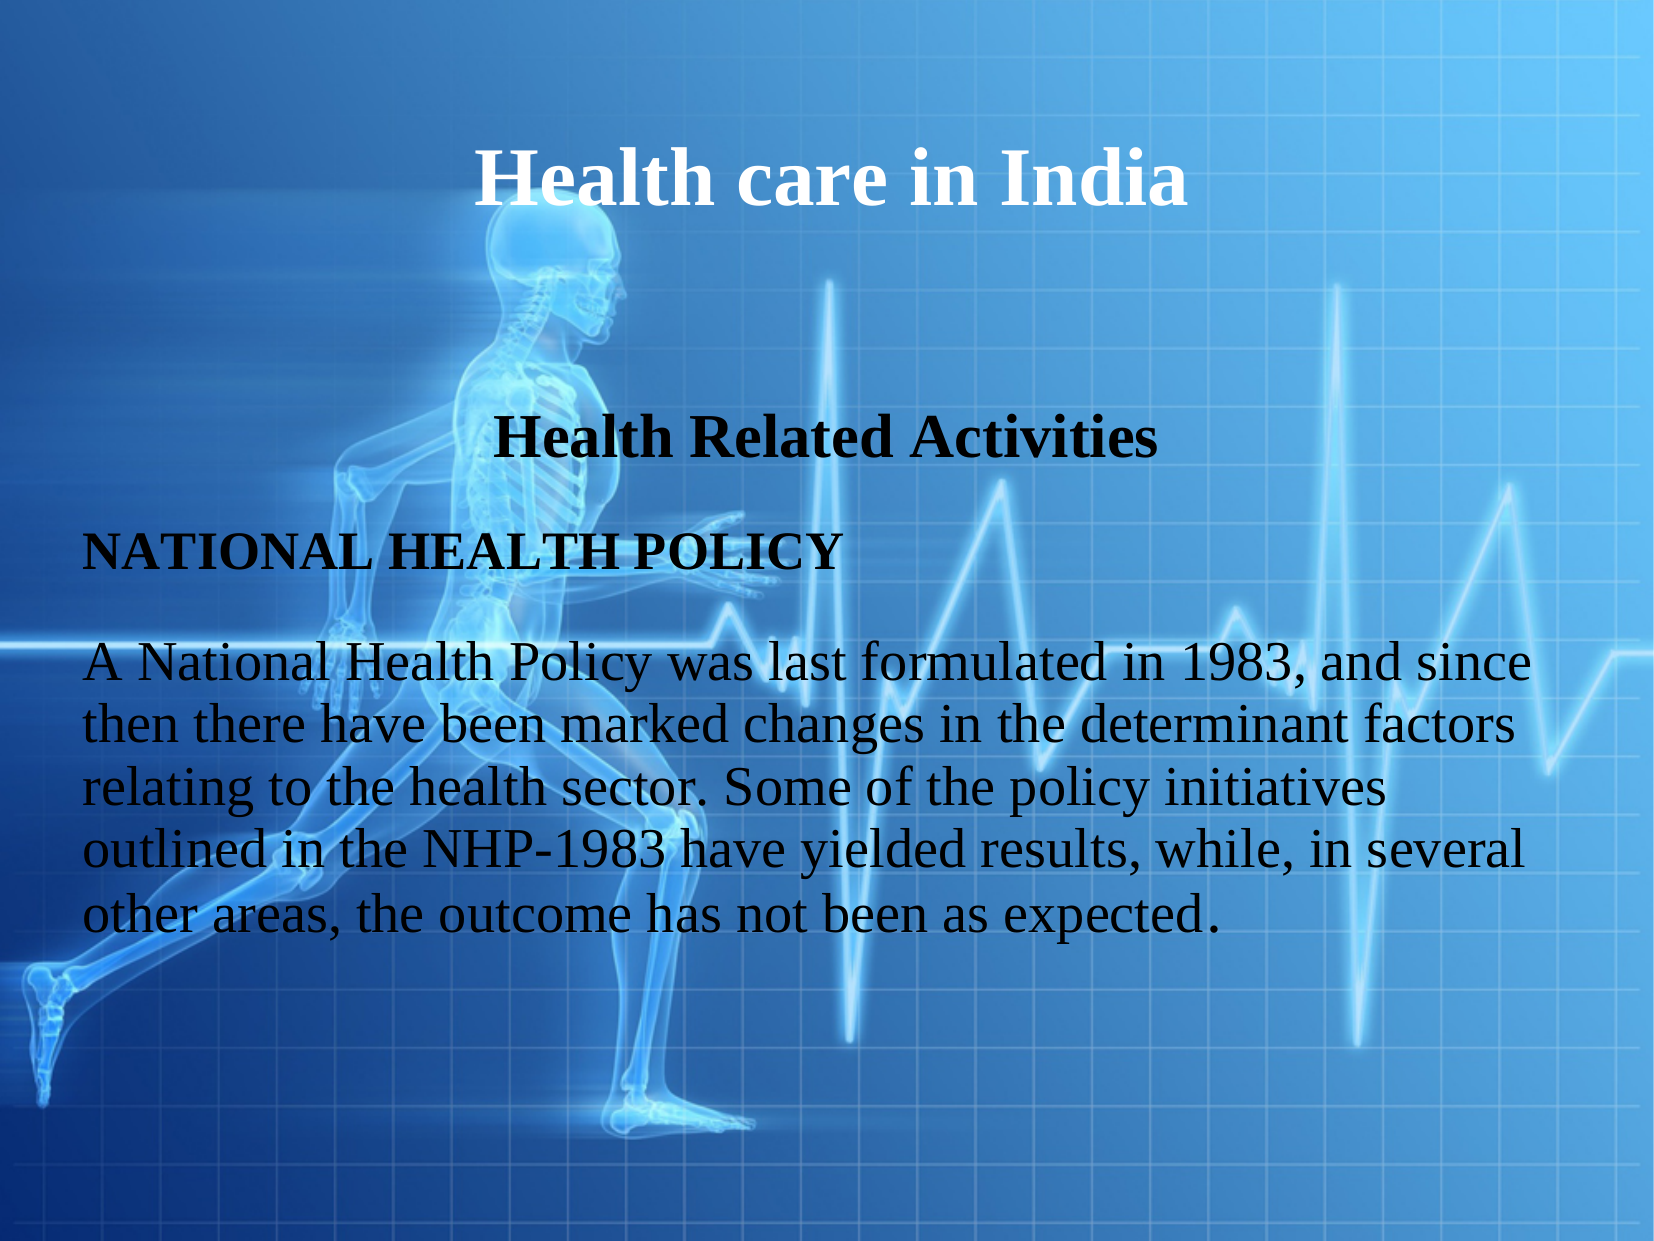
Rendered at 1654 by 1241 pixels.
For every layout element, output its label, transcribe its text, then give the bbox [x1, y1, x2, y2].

picture [0, 0, 1654, 1241]
title Health care in India [88, 88, 1577, 267]
subtitle Health Related Activities NATIONAL HEALTH POLICY A National Health Policy was last formulated in 1983, and since then there have been marked changes in the determinant factors relating to the health sector. Some of the policy initiatives outlined in the NHP-1983 have yielded results, while, in several other areas, the outcome has not been as expected. [82, 271, 1571, 1076]
